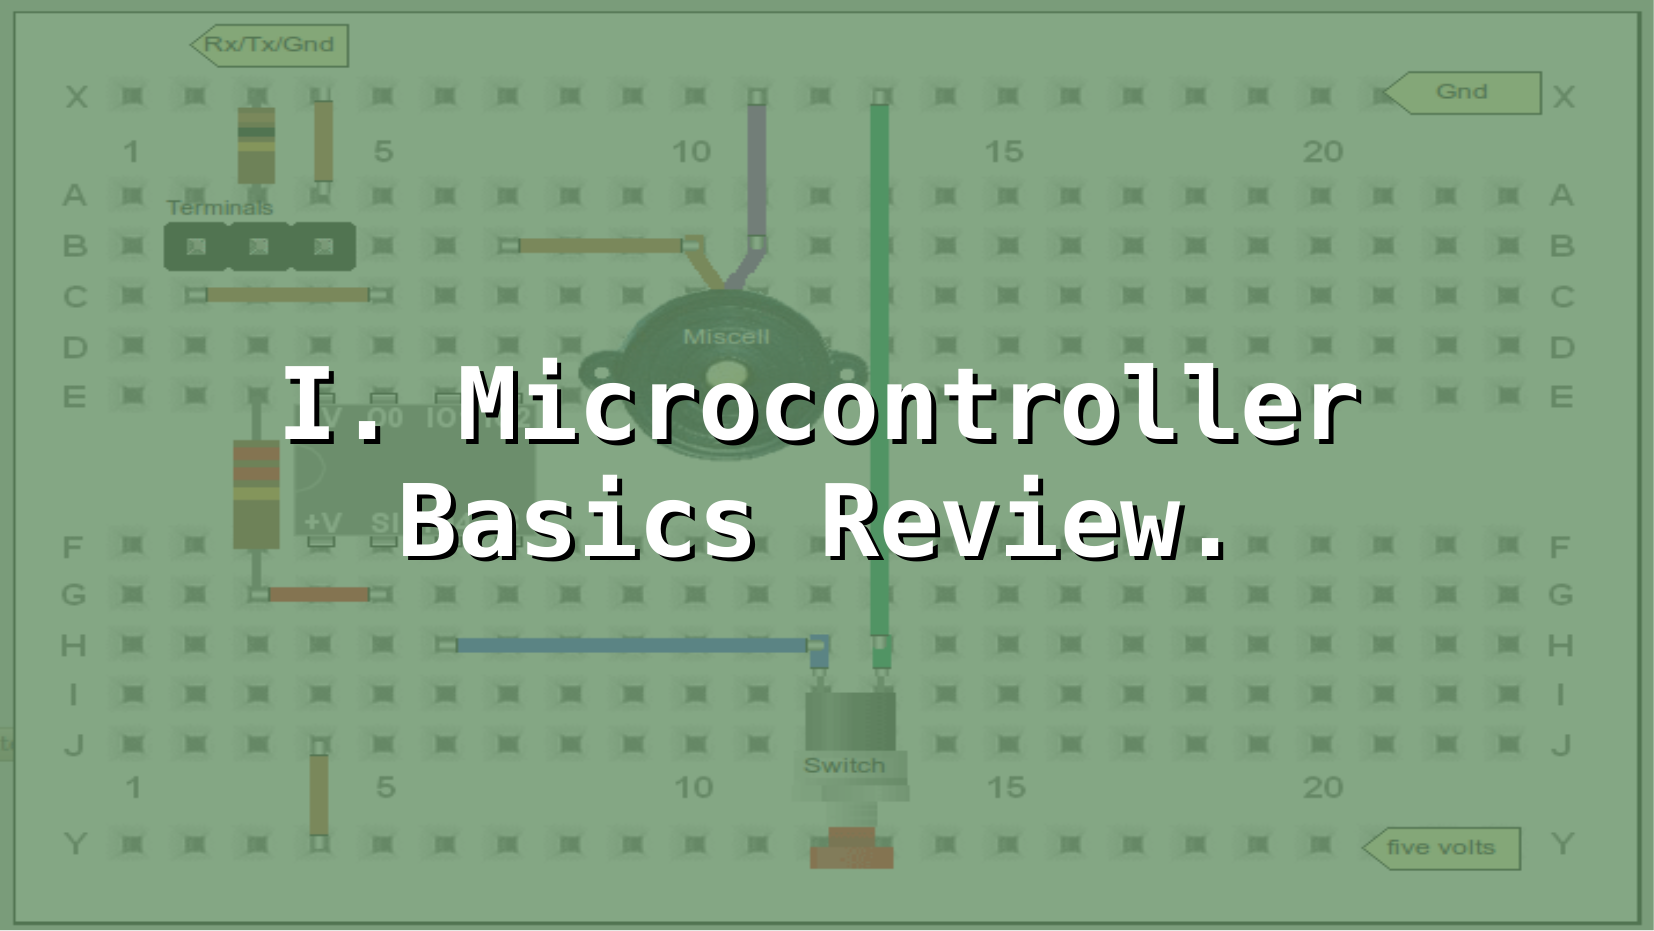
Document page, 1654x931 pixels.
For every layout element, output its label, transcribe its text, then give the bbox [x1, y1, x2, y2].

picture [0, 0, 1654, 931]
text_box I. Microcontroller Basics Review. [75, 135, 1564, 792]
text_box [71, 287, 1561, 827]
